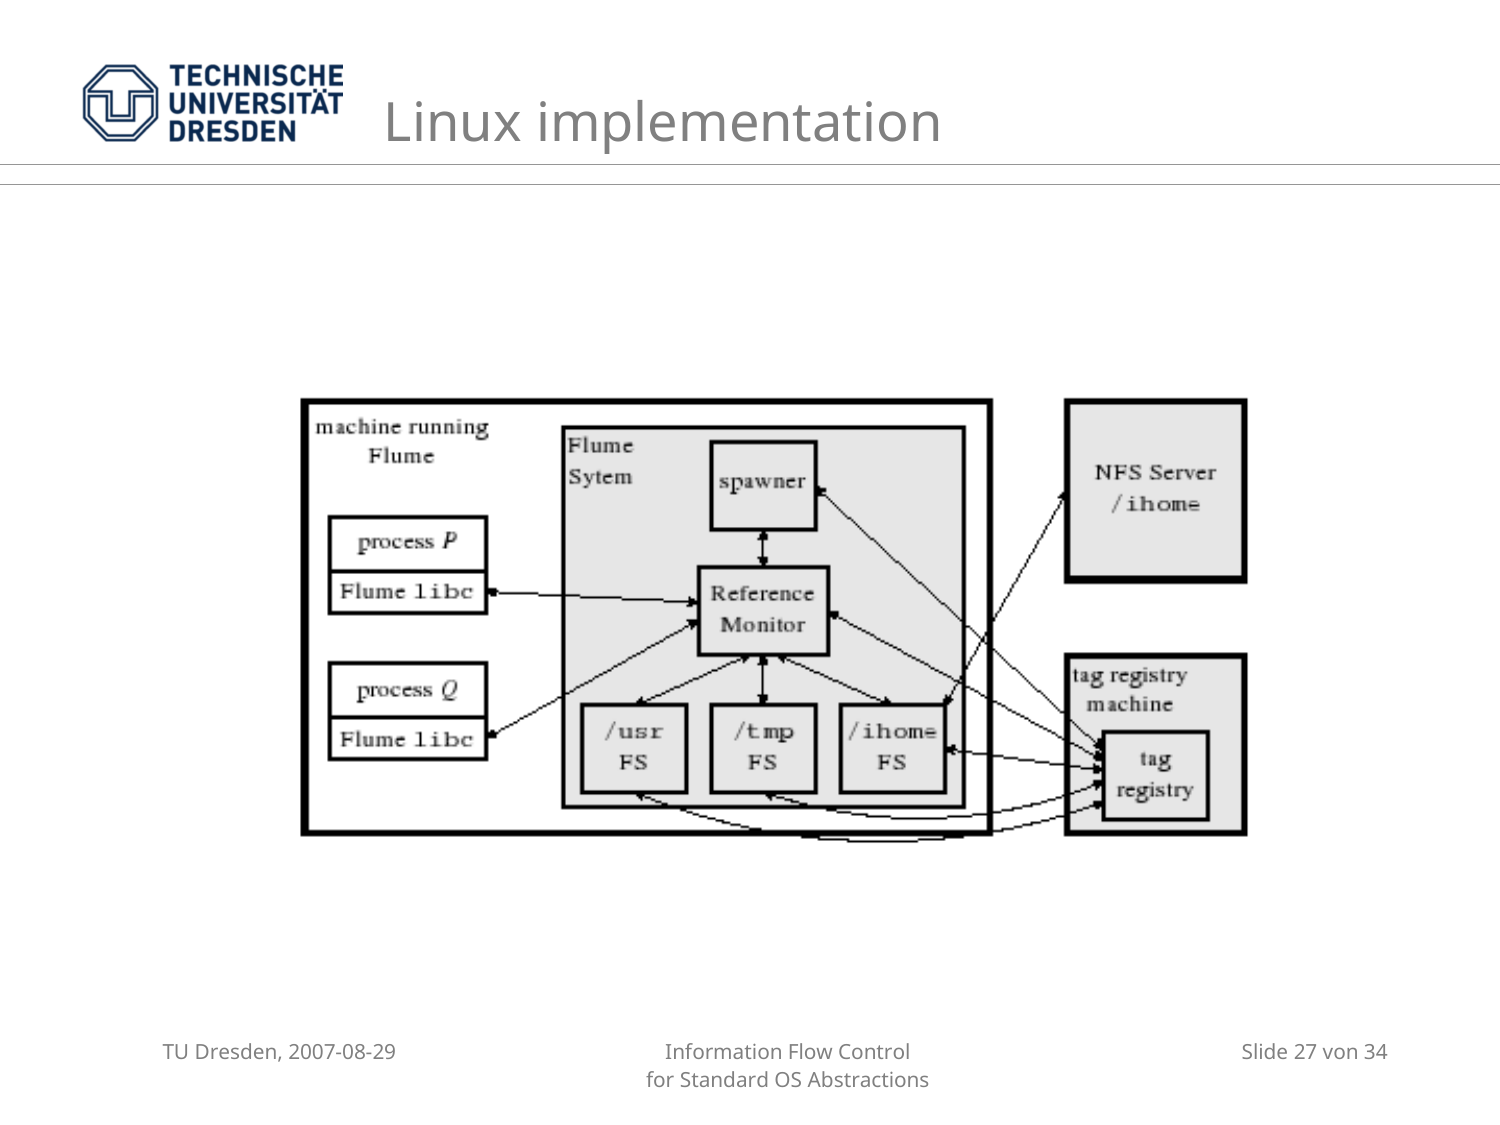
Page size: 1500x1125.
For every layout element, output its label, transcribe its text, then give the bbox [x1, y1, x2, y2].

title Linux implementation [383, 87, 1468, 154]
picture [226, 355, 1319, 866]
picture [82, 64, 343, 142]
